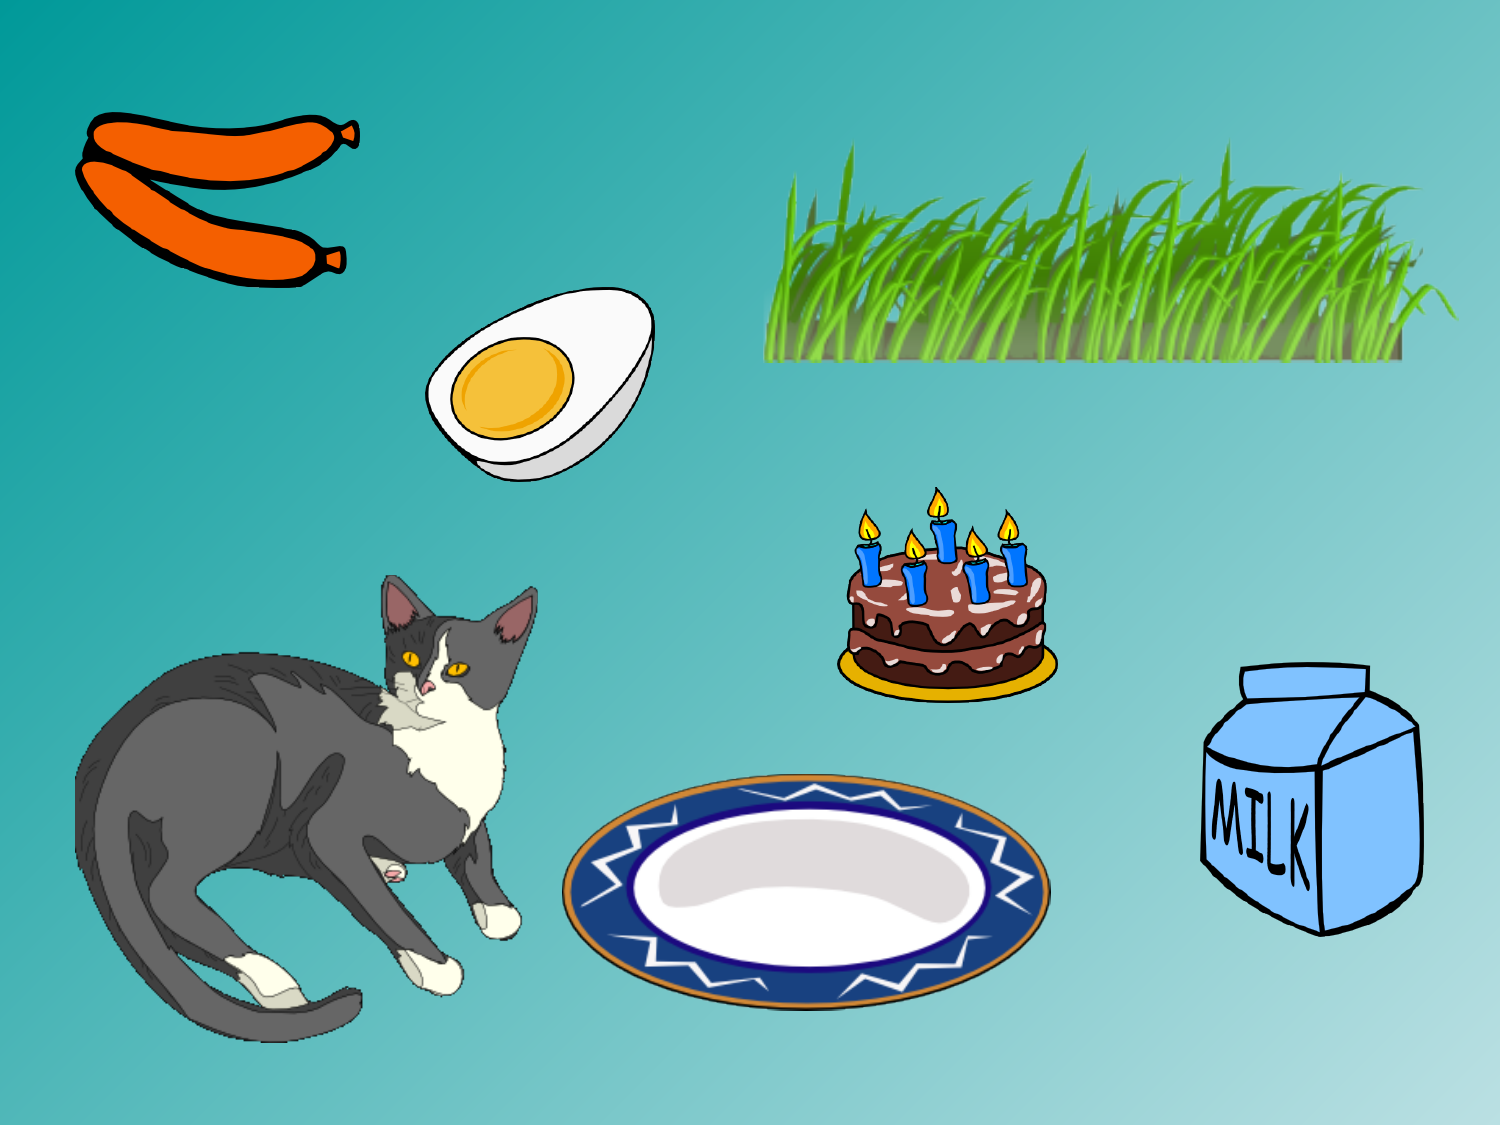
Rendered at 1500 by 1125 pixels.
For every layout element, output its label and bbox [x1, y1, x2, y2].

picture [837, 487, 1058, 703]
picture [75, 112, 360, 288]
picture [1200, 662, 1424, 937]
picture [762, 137, 1459, 363]
picture [425, 287, 655, 482]
picture [562, 774, 1051, 1011]
picture [75, 575, 538, 1043]
